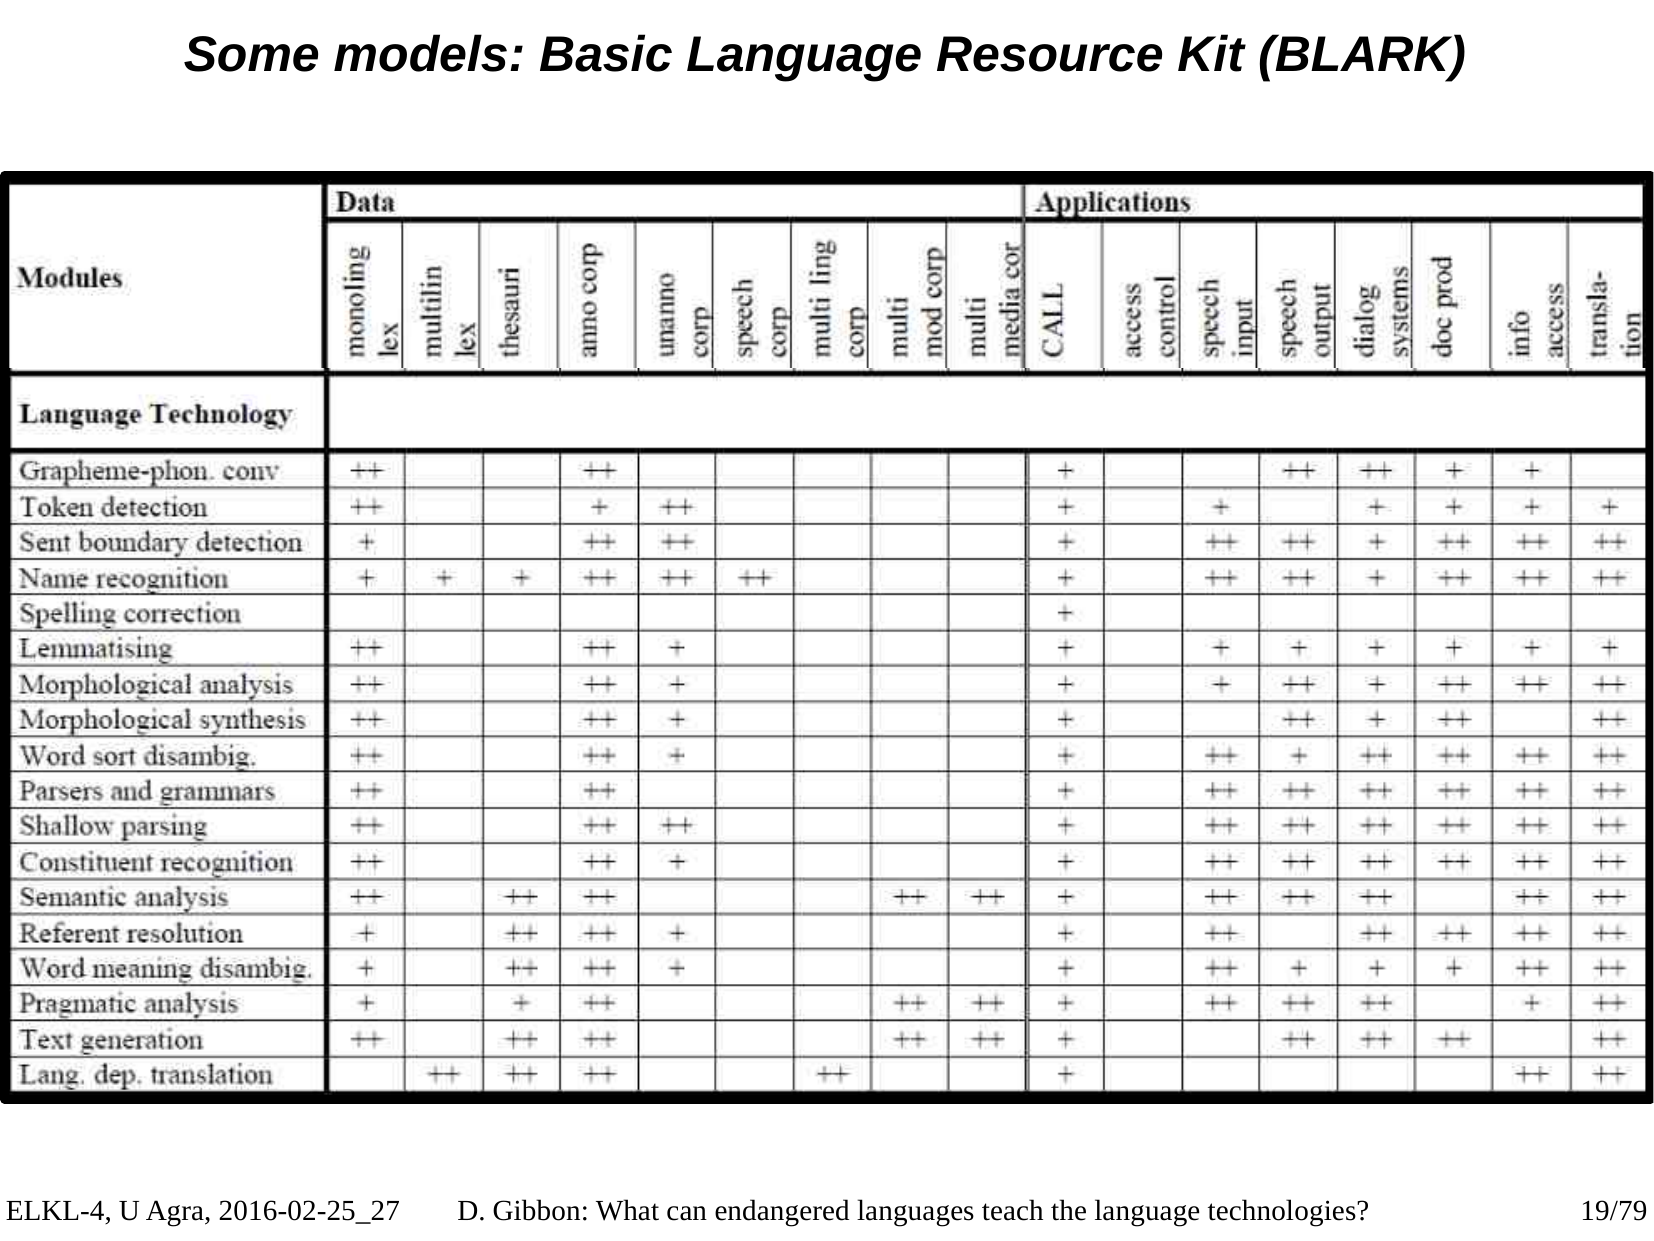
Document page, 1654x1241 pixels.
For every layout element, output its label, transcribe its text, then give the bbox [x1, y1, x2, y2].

title Some models: Basic Language Resource Kit (BLARK) [0, 2, 1654, 106]
picture [9, 180, 1646, 1095]
